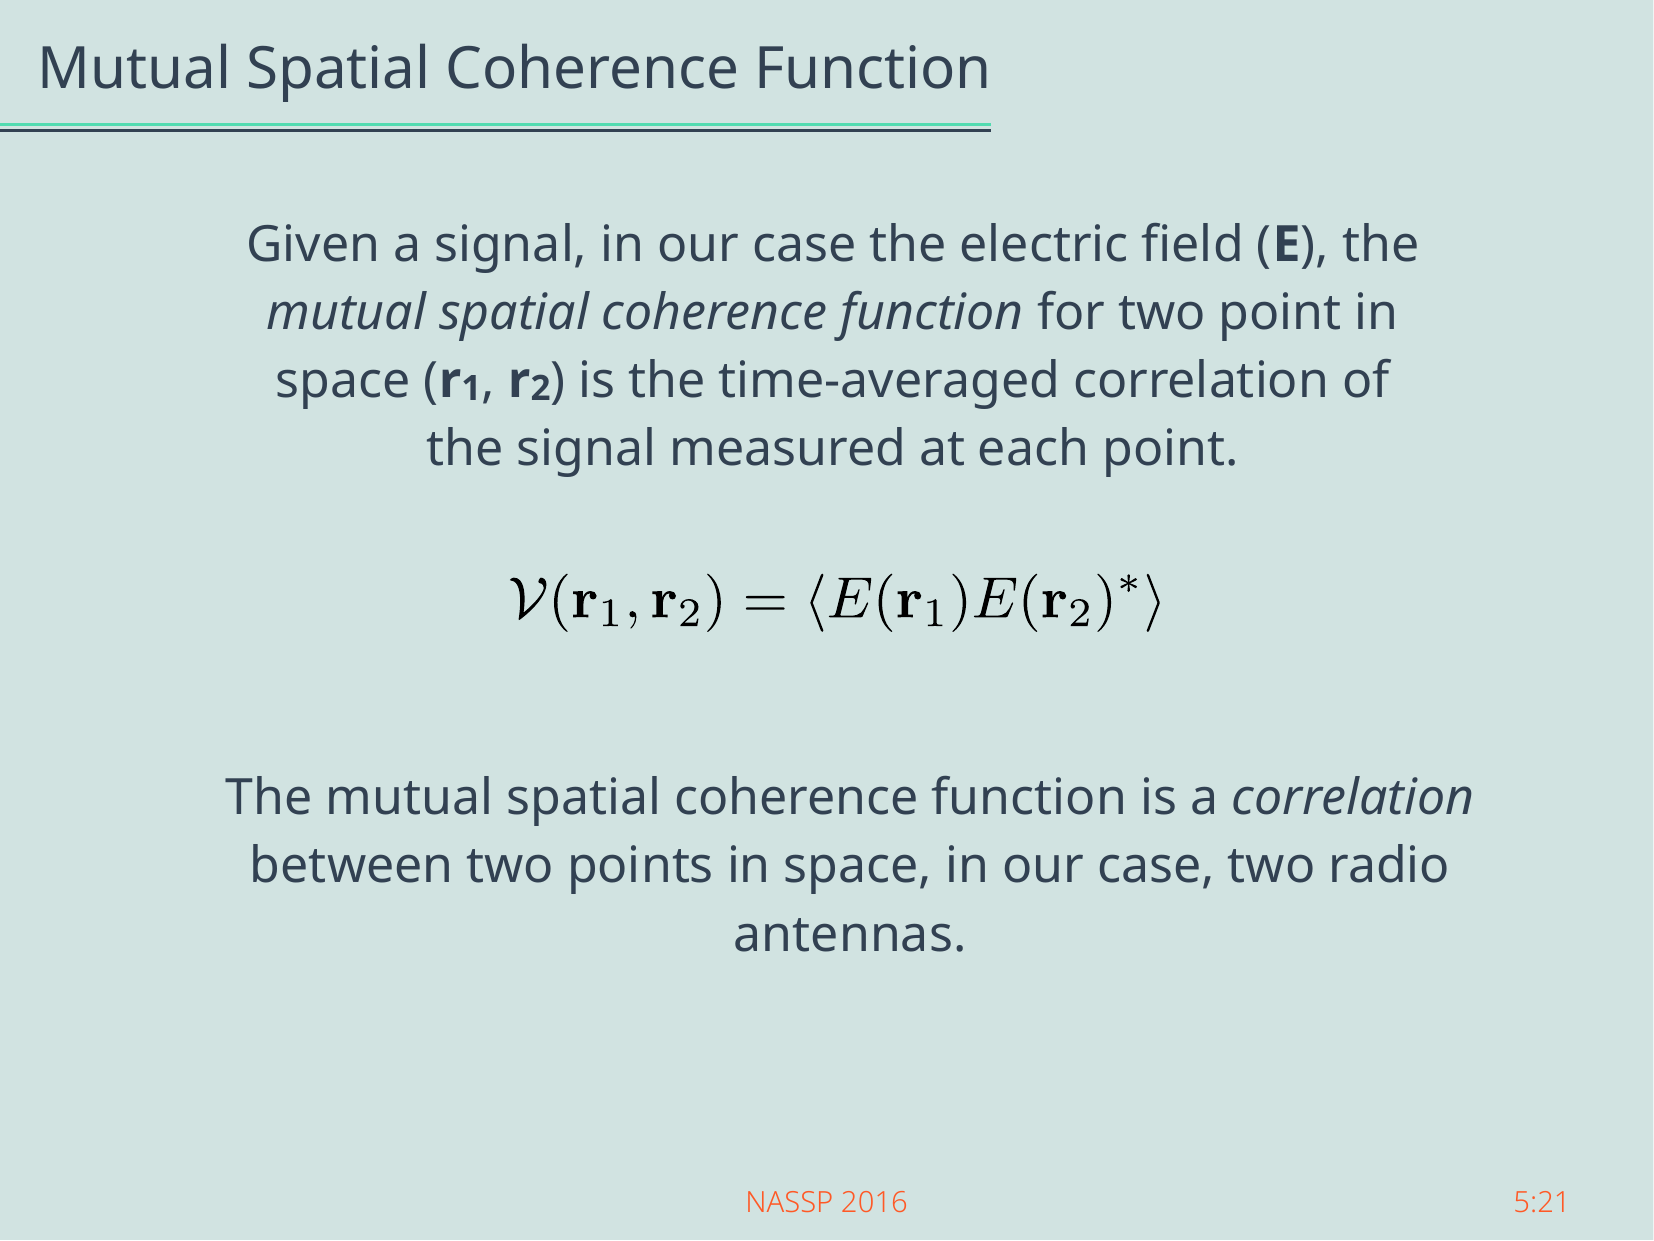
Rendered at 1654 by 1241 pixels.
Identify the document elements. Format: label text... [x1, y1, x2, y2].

text_box [507, 573, 1167, 632]
text_box Given a signal, in our case the electric field (E), the mutual spatial coherence function for two point in space (r1, r2) is the time-averaged correlation of the signal measured at each point. [224, 200, 1442, 468]
text_box Mutual Spatial Coherence Function [22, 18, 1063, 104]
text_box The mutual spatial coherence function is a correlation between two points in space, in our case, two radio antennas. [188, 753, 1512, 890]
